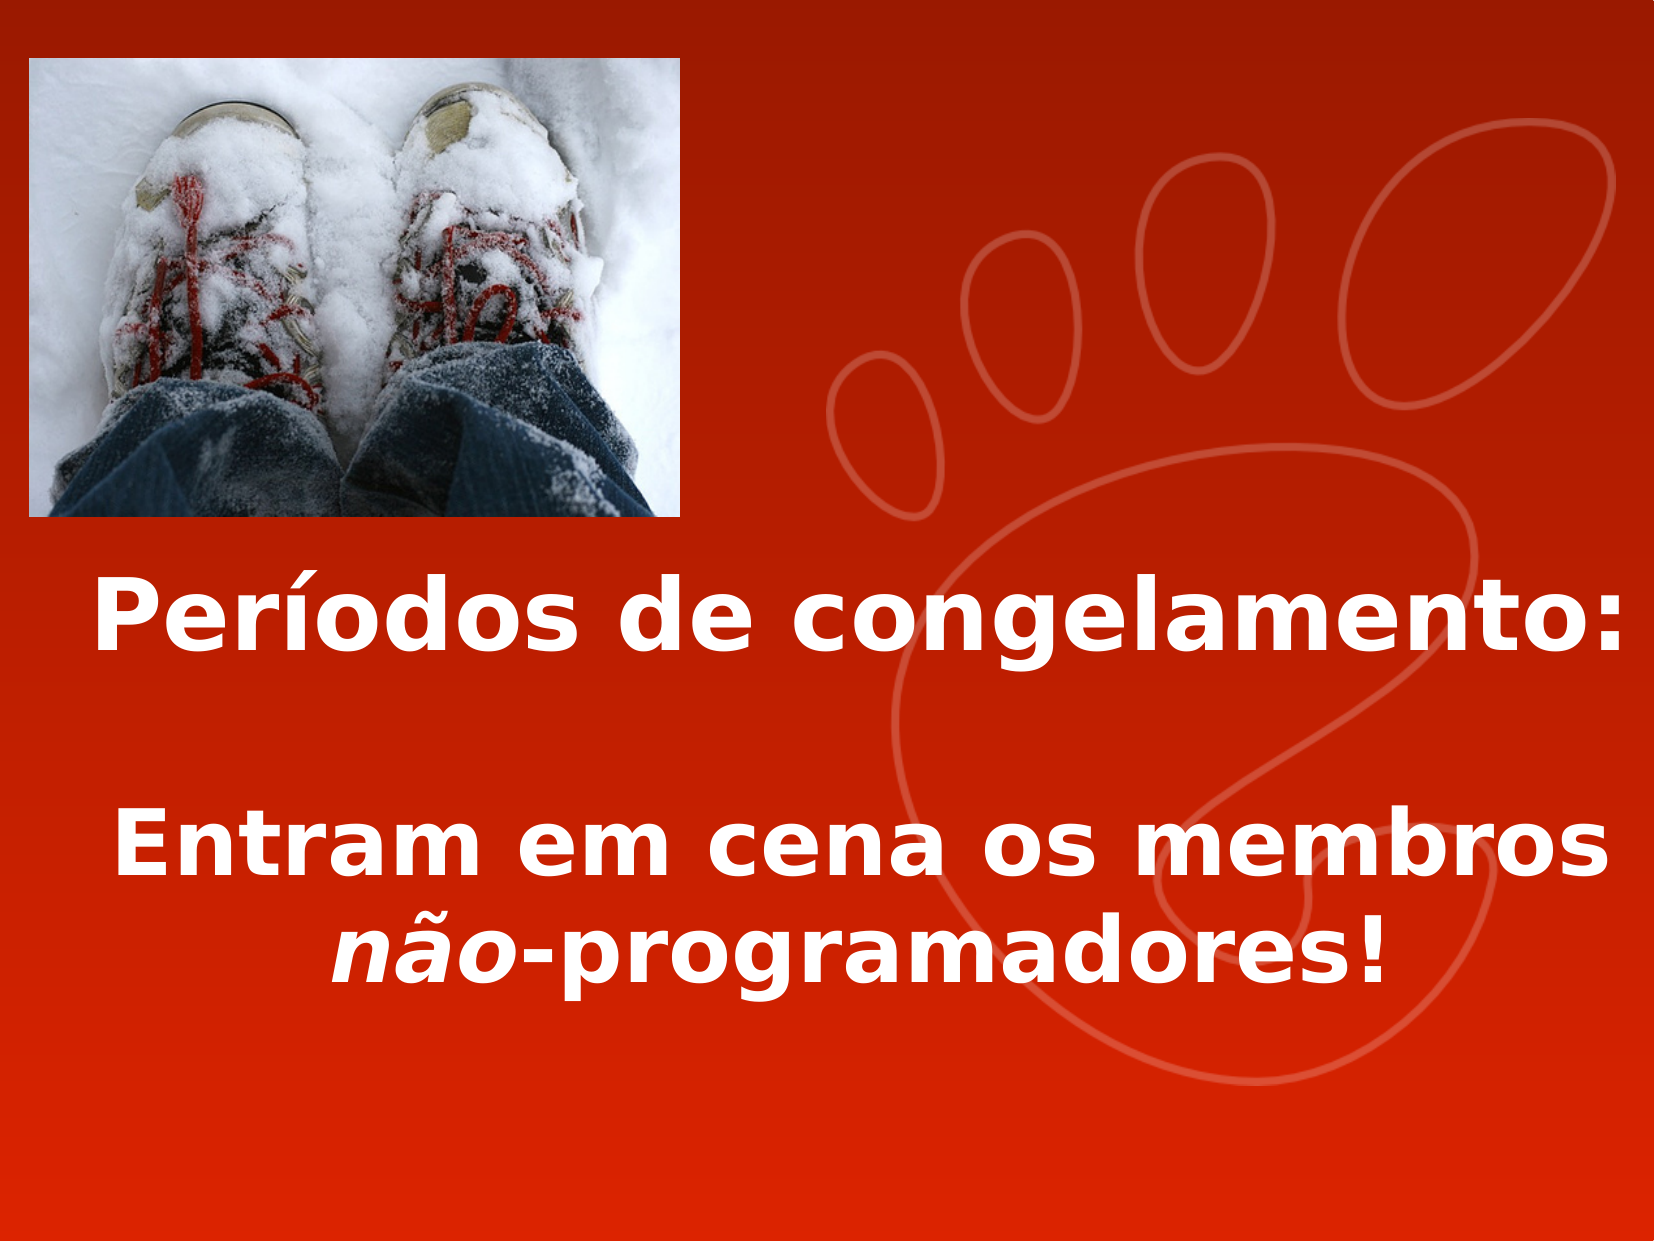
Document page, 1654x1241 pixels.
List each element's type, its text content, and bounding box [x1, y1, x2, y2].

title Períodos de congelamento: Entram em cena os membros não-programadores! [0, 557, 1654, 1241]
picture [826, 118, 1616, 557]
picture [29, 58, 680, 517]
